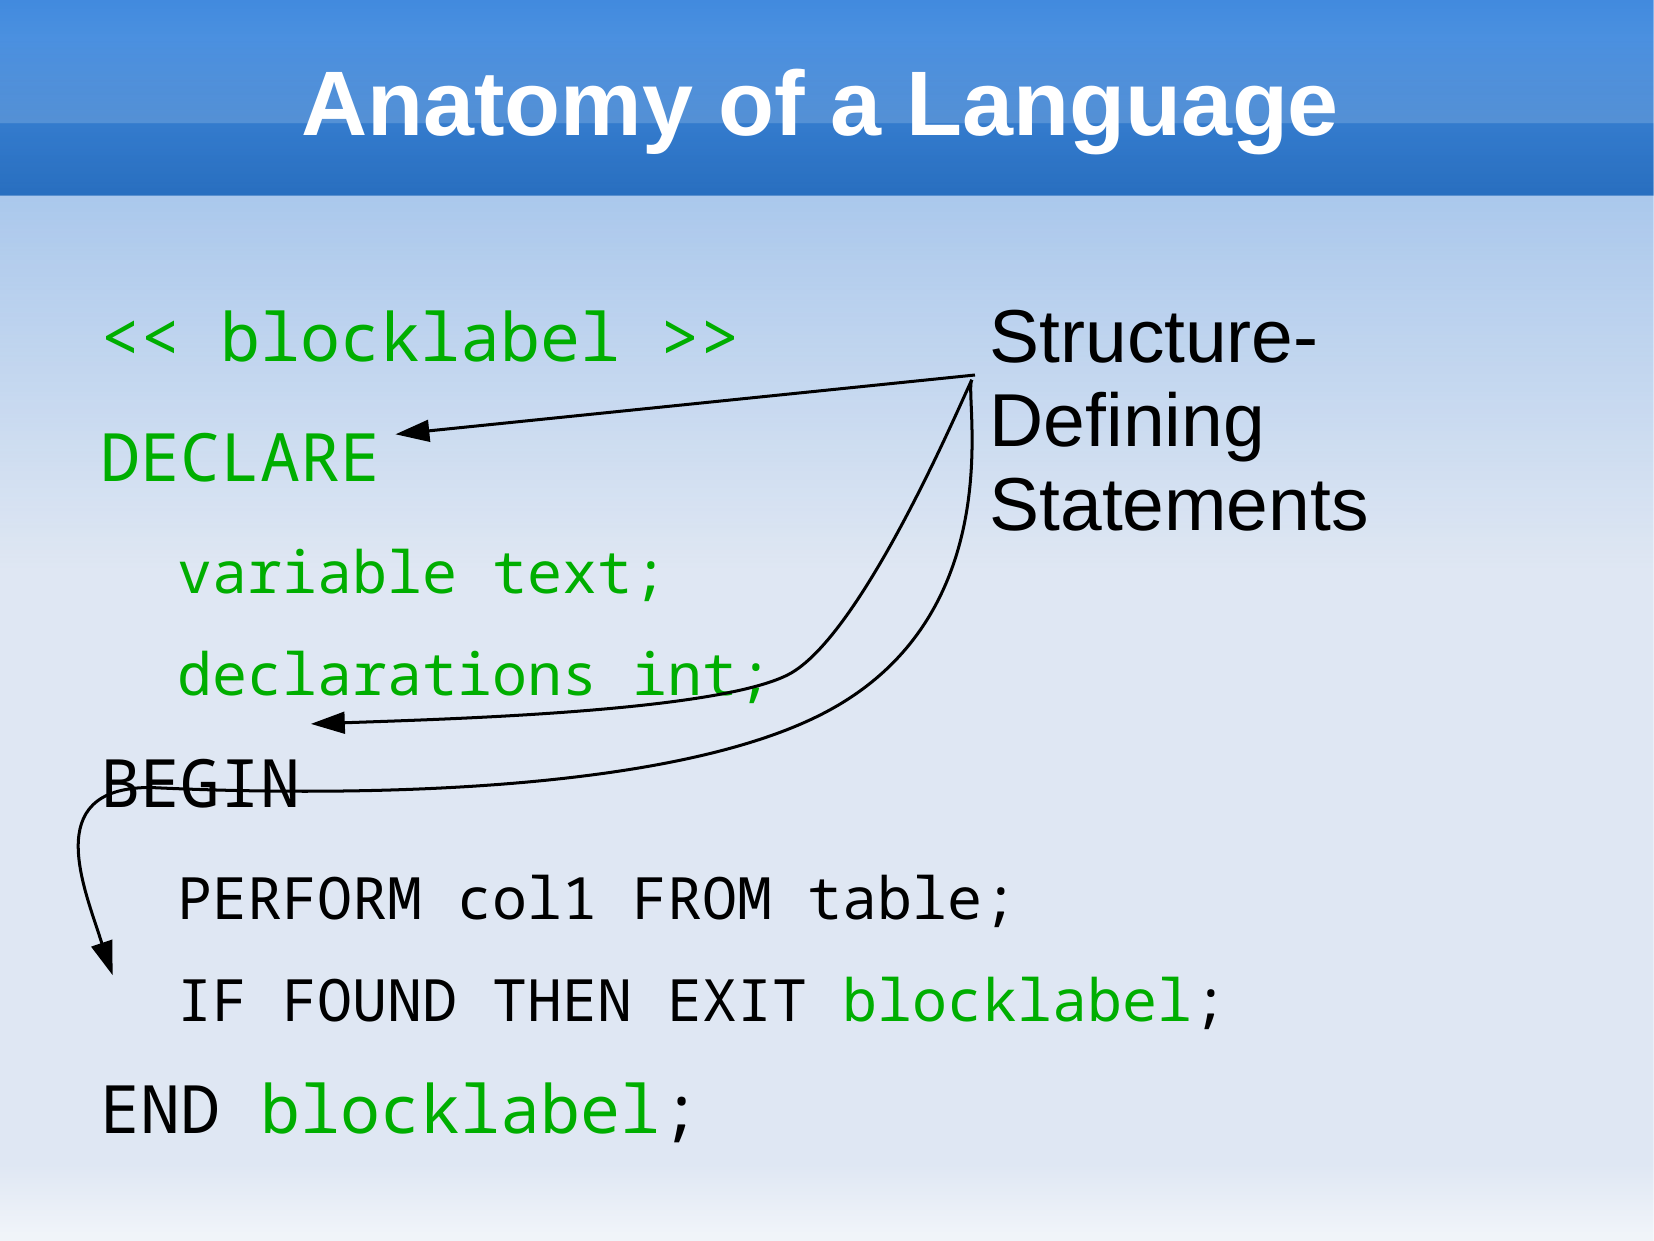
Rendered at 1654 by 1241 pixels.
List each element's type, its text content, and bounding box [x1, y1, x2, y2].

list << blocklabel >> DECLARE variable text; declarations int; BEGIN PERFORM col1 FROM table; IF FOUND THEN EXIT blocklabel; END blocklabel; [82, 290, 1571, 1094]
text_box Structure-Defining Statements [975, 286, 1538, 554]
picture [0, 0, 1654, 1241]
title Anatomy of a Language [76, 7, 1565, 200]
